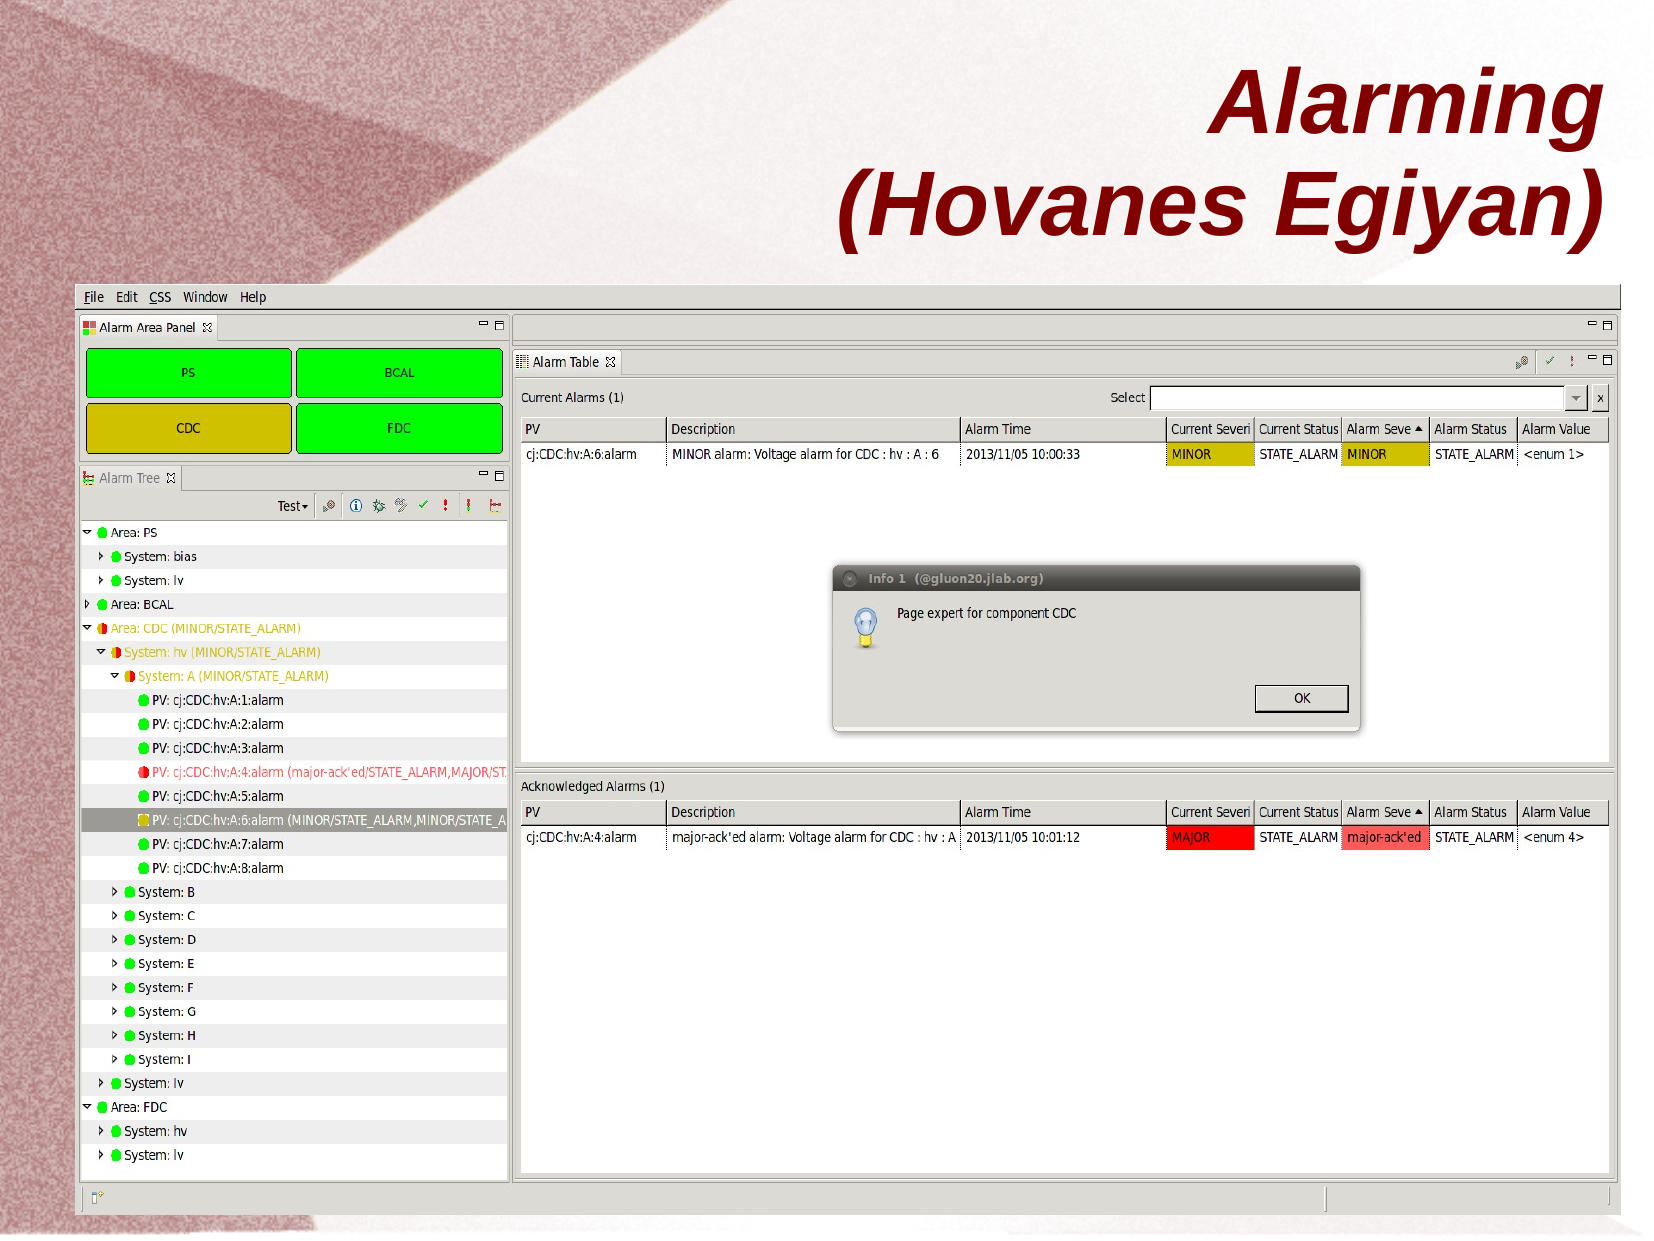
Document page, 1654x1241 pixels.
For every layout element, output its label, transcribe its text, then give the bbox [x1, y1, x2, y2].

picture [0, 0, 1654, 1241]
title Alarming (Hovanes Egiyan) [596, 49, 1607, 257]
